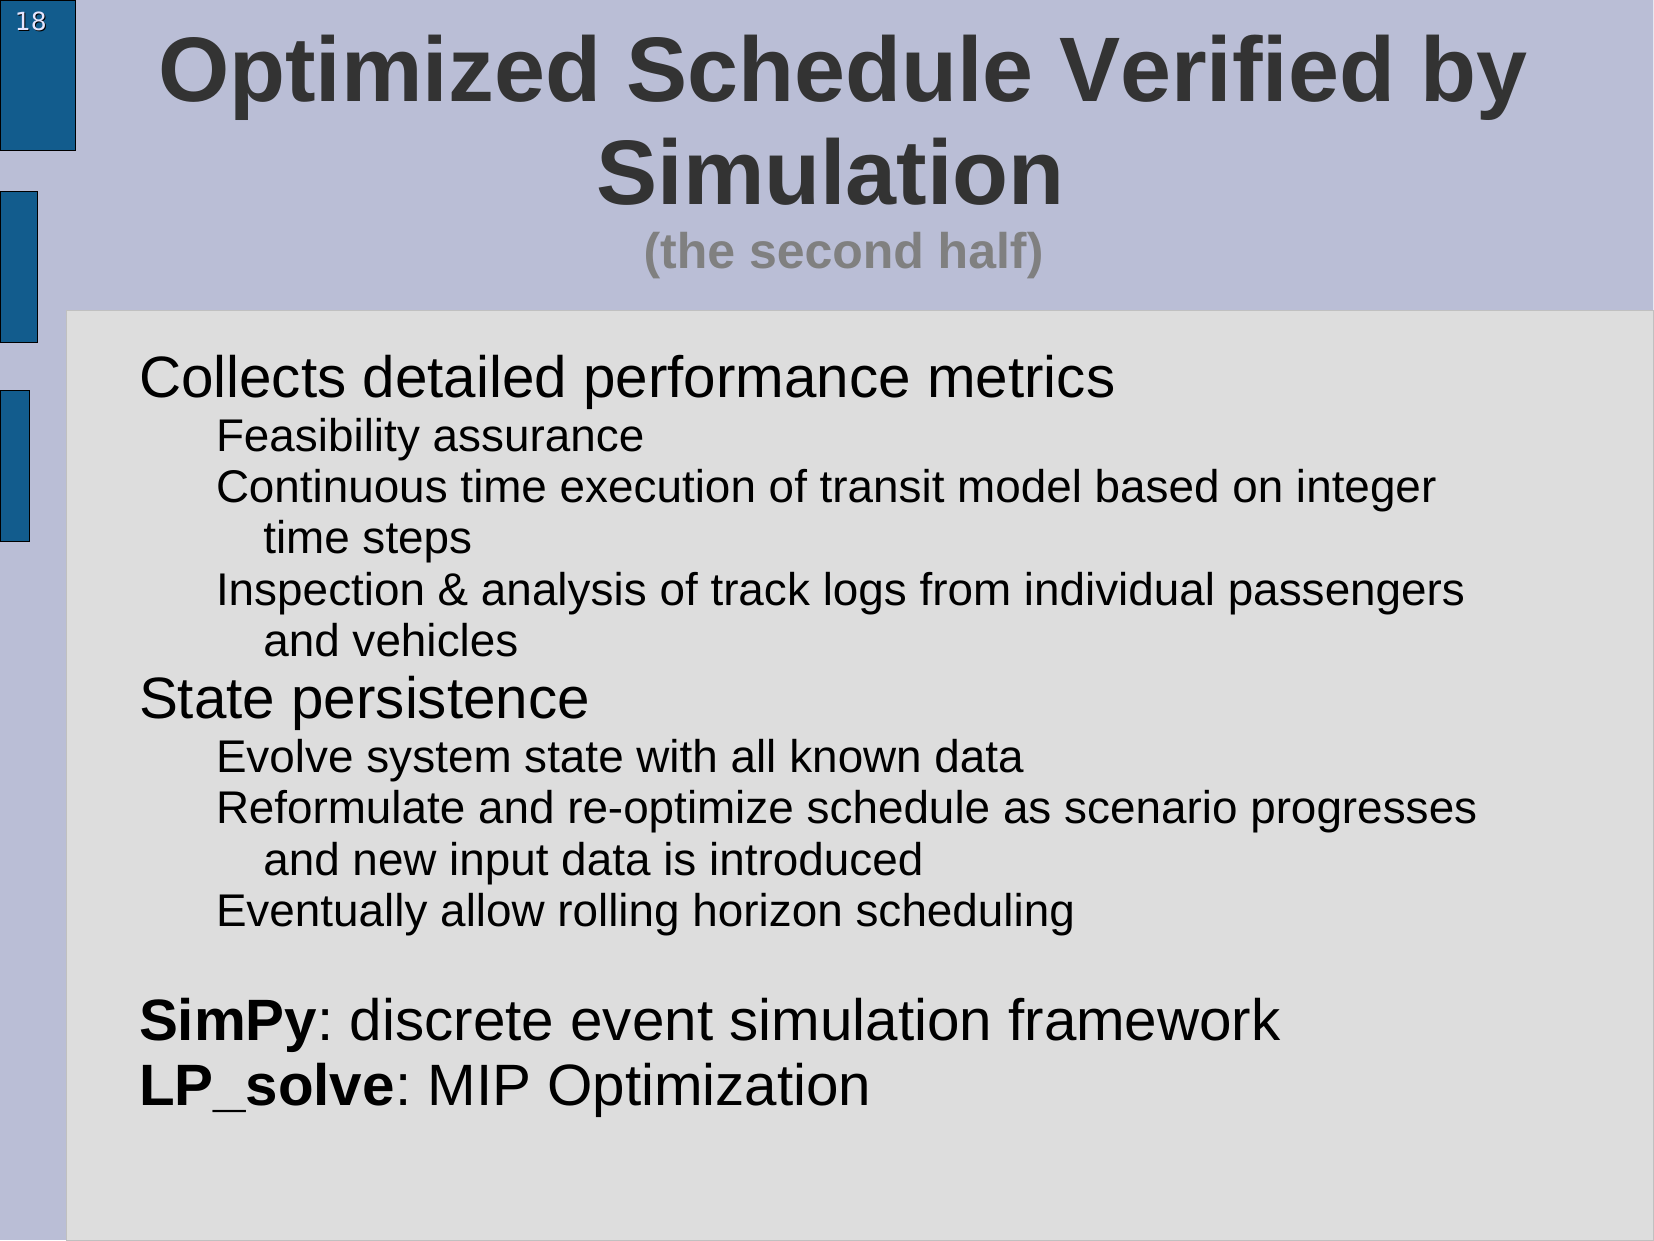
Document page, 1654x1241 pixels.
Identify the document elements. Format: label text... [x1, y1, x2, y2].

list Collects detailed performance metrics Feasibility assurance Continuous time execution of transit model based on integer time steps Inspection & analysis of track logs from individual passengers and vehicles State persistence Evolve system state with all known data Reformulate and re-optimize schedule as scenario progresses and new input data is introduced Eventually allow rolling horizon scheduling SimPy: discrete event simulation framework LP_solve: MIP Optimization [121, 344, 1534, 1149]
title Optimized Schedule Verified by Simulation (the second half) [75, 0, 1613, 299]
